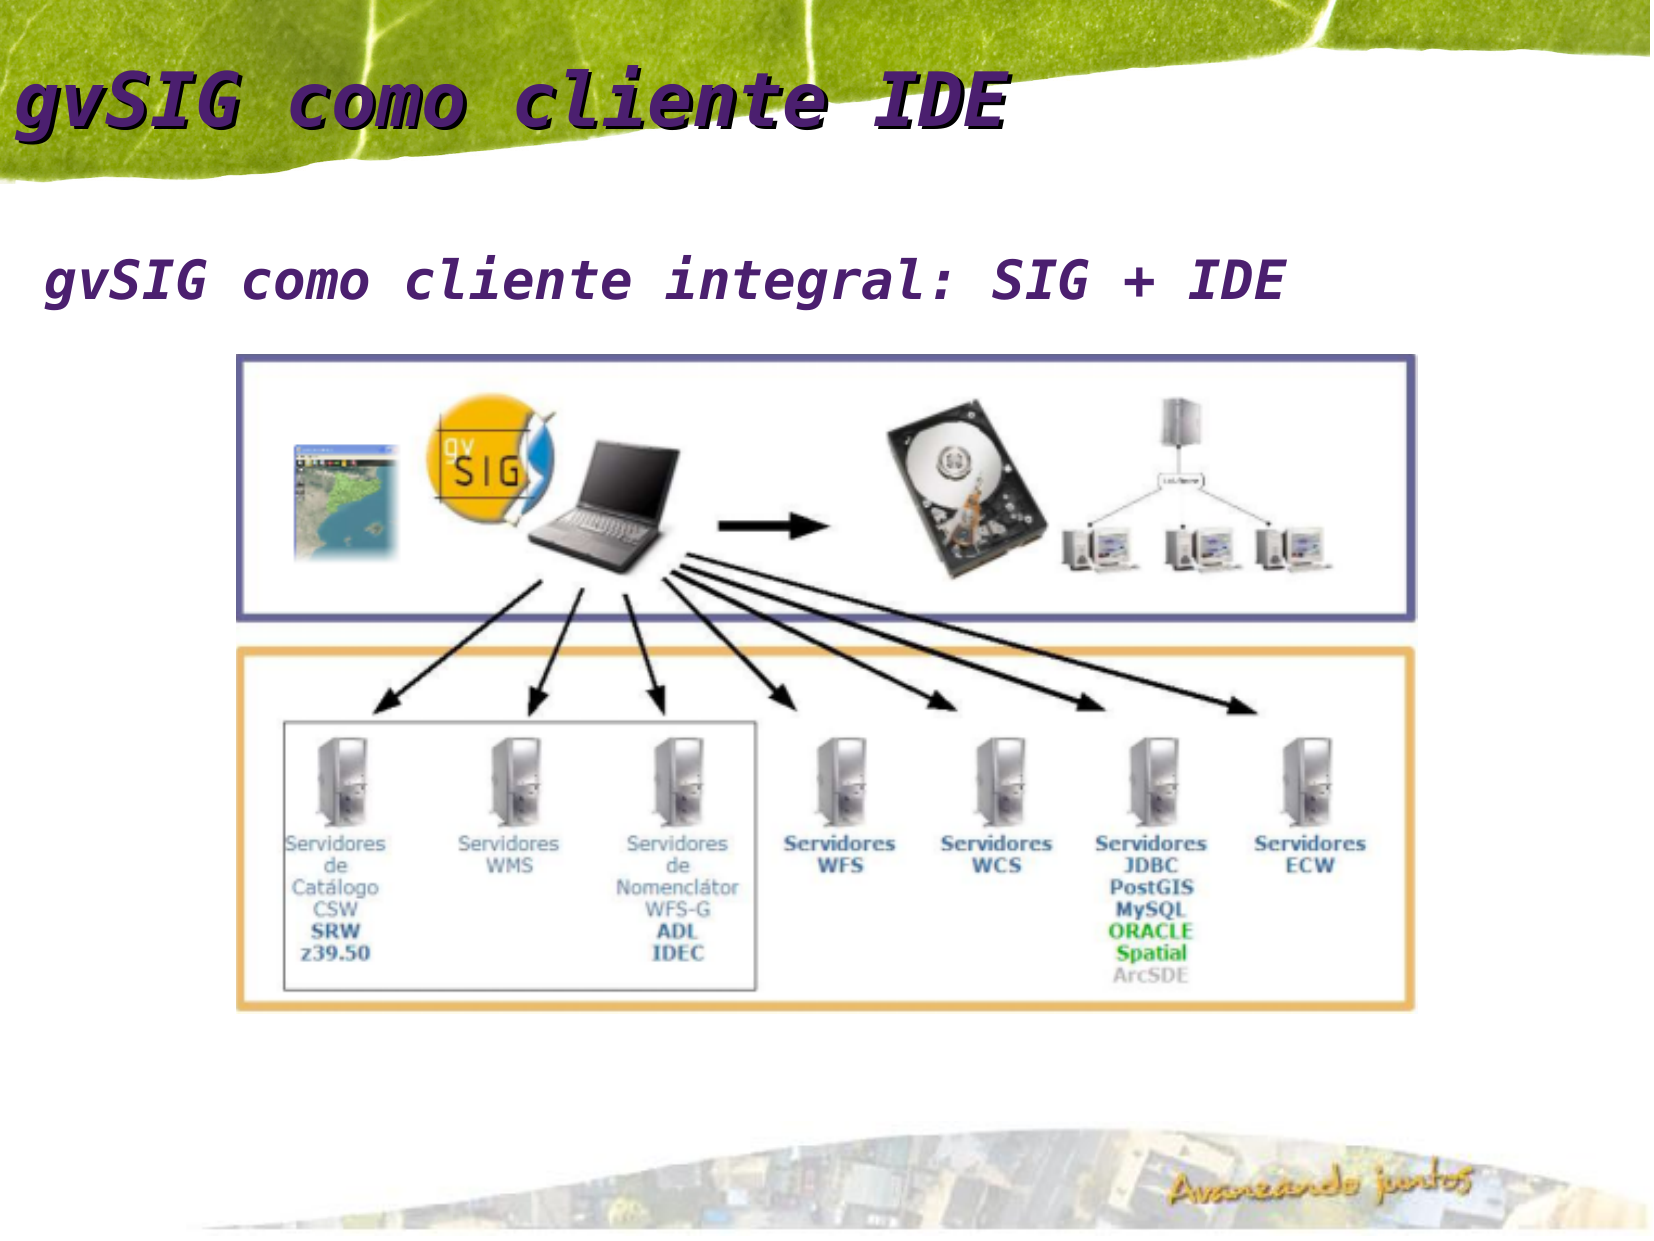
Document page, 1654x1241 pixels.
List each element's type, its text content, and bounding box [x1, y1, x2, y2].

picture [0, 0, 1650, 184]
picture [93, 1121, 1654, 1237]
text_box gvSIG como cliente IDE [0, 5, 1418, 154]
text_box gvSIG como cliente integral: SIG + IDE [29, 242, 1418, 321]
picture [236, 354, 1418, 1014]
